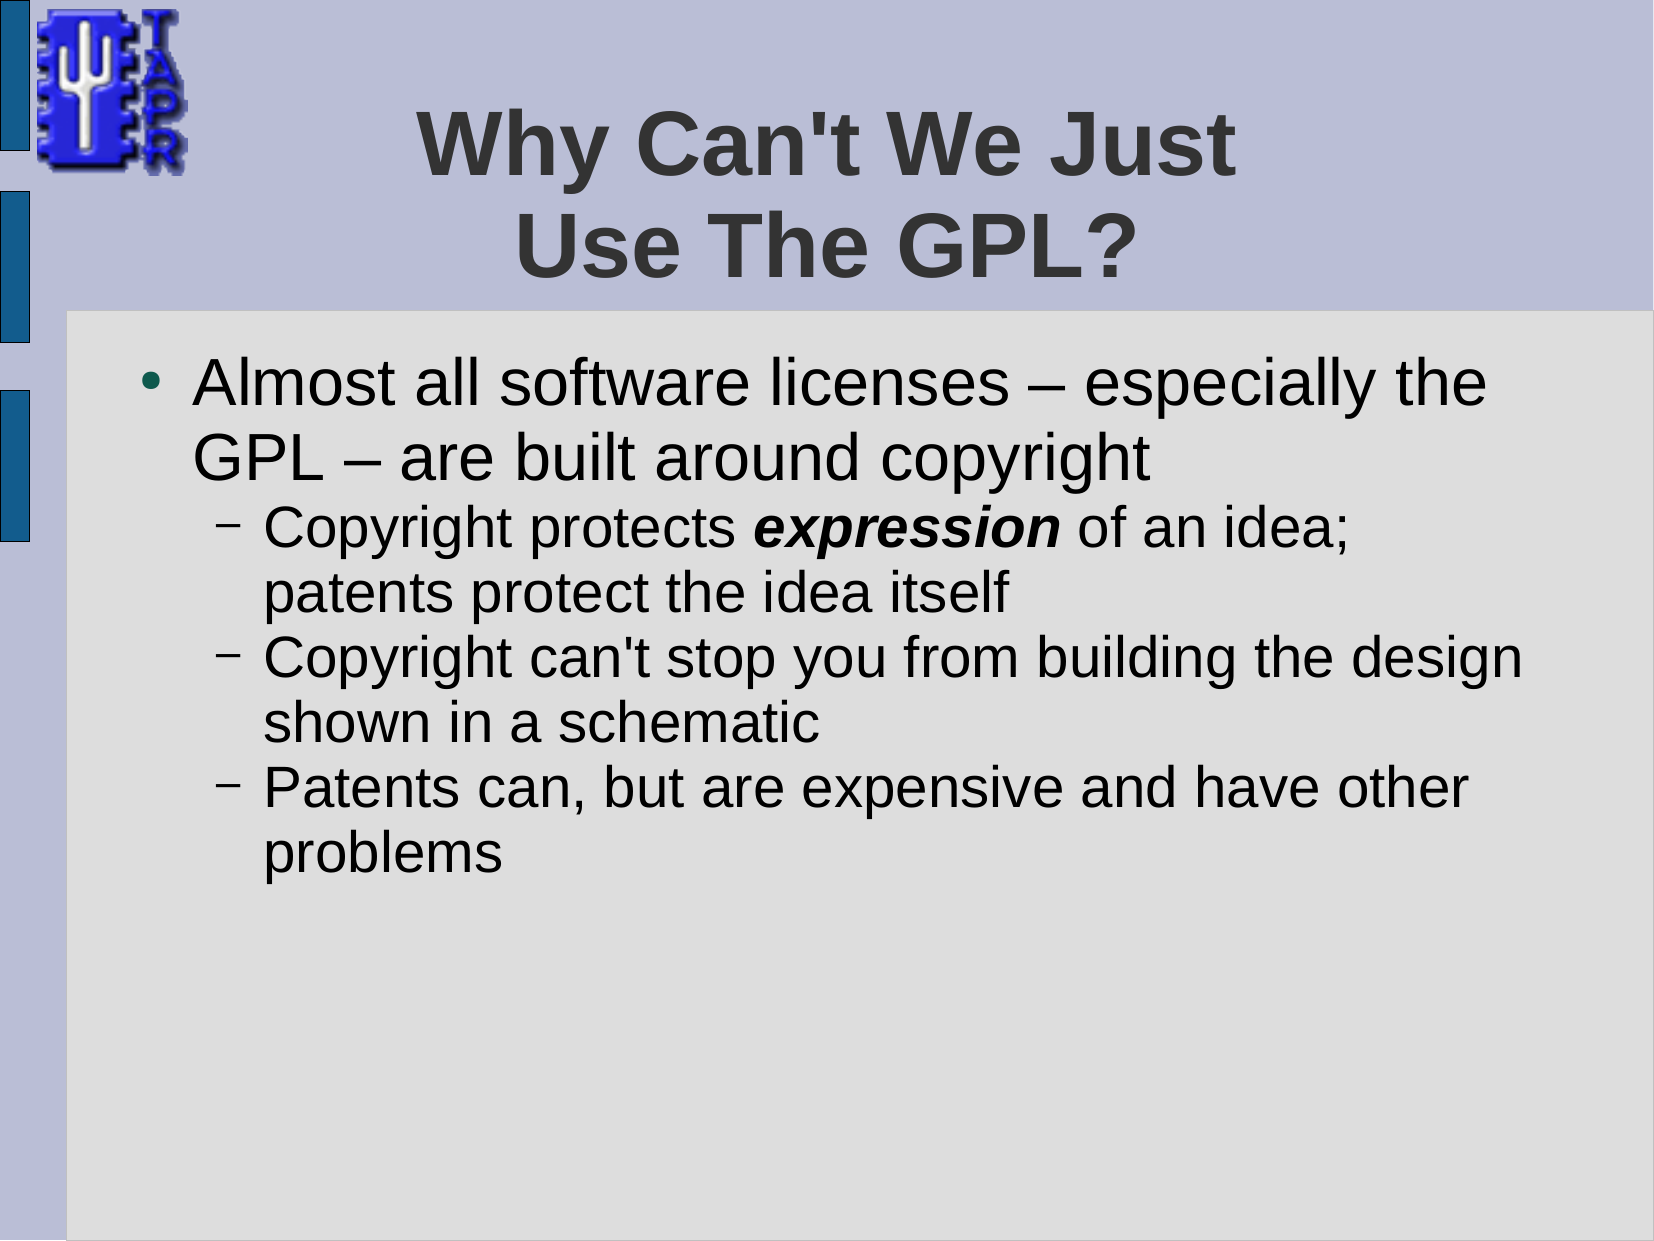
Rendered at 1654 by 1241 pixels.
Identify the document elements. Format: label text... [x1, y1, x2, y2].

title Why Can't We Just Use The GPL? [121, 91, 1534, 299]
picture [37, 9, 188, 176]
list Almost all software licenses – especially the GPL – are built around copyright Copyright protects expression of an idea; patents protect the idea itself Copyright can't stop you from building the design shown in a schematic Patents can, but are expensive and have other problems [121, 344, 1534, 1127]
